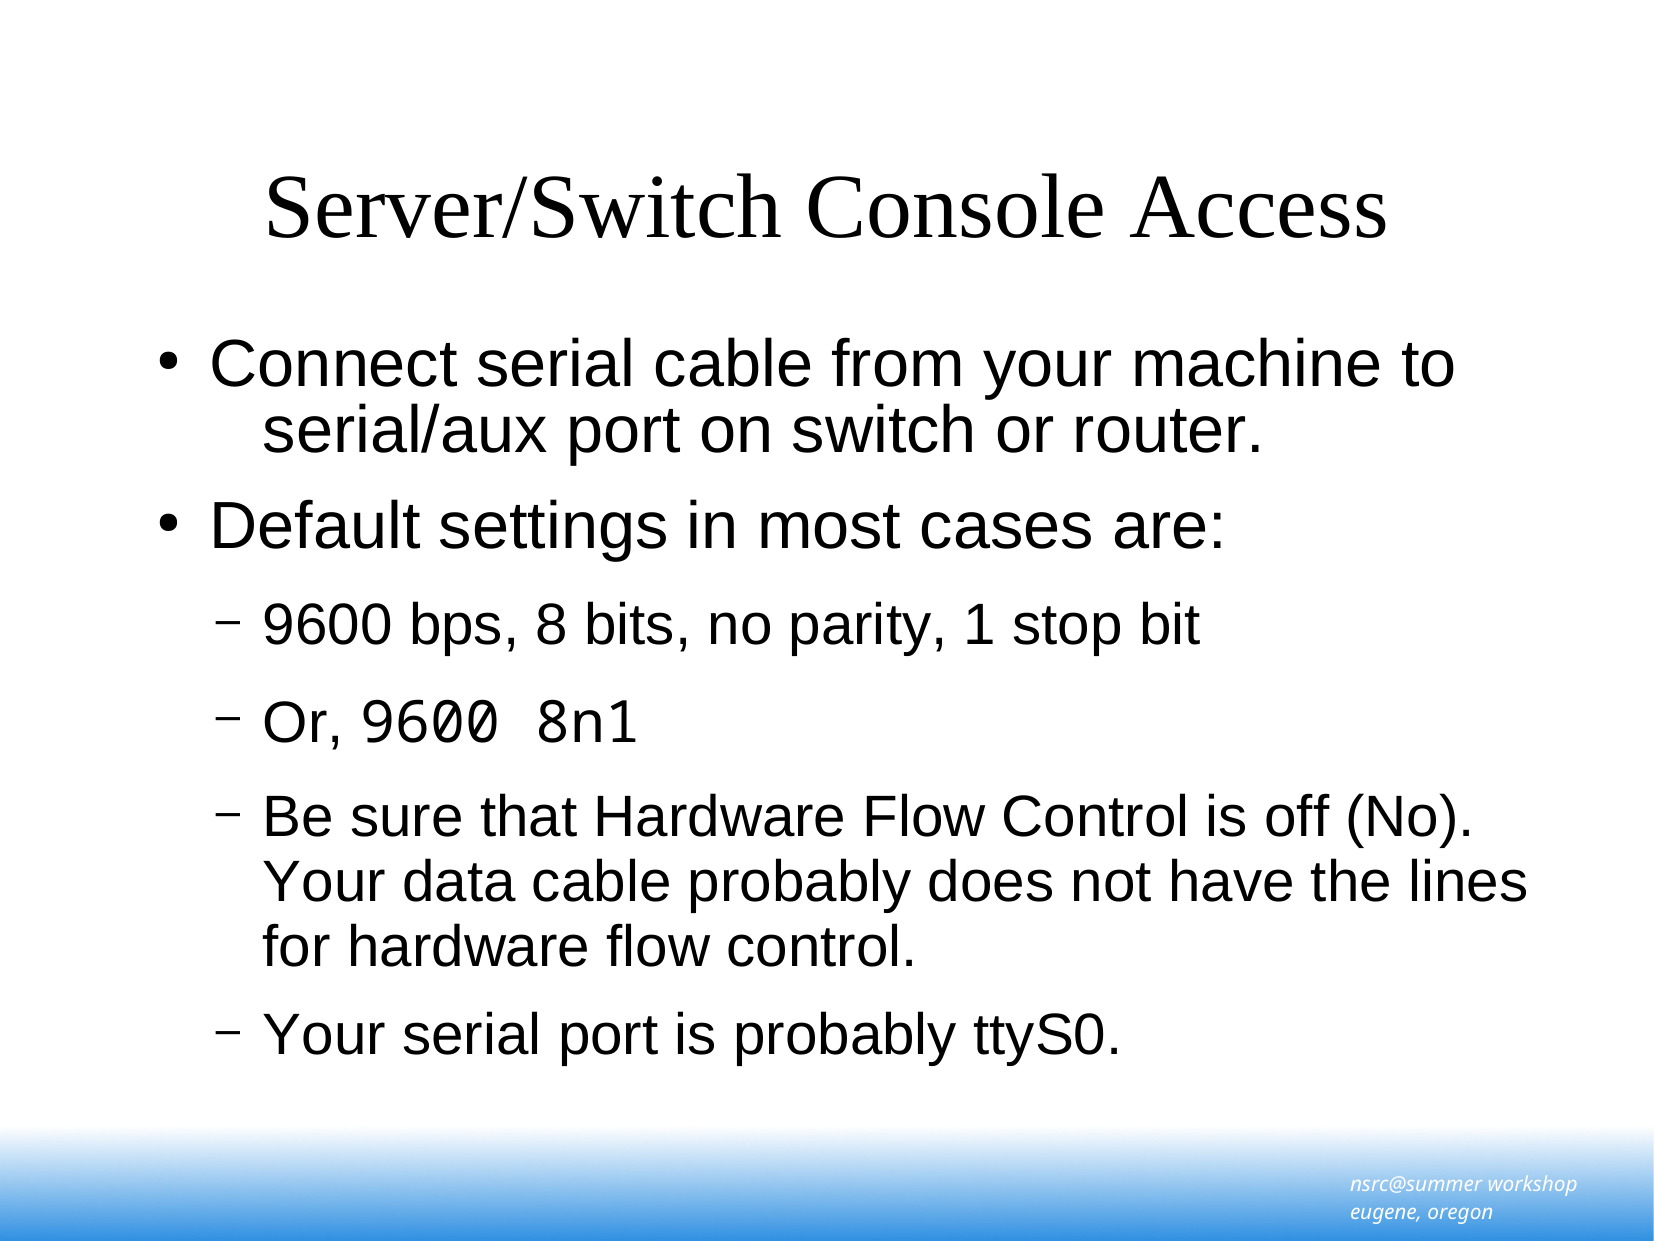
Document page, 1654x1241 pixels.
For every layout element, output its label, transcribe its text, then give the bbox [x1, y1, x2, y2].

picture [0, 1124, 1654, 1241]
title Server/Switch Console Access [121, 102, 1534, 311]
list Connect serial cable from your machine to serial/aux port on switch or router. Default settings in most cases are: 9600 bps, 8 bits, no parity, 1 stop bit Or, 9600 8n1 Be sure that Hardware Flow Control is off (No). Your data cable probably does not have the lines for hardware flow control. Your serial port is probably ttyS0. [121, 332, 1534, 1155]
